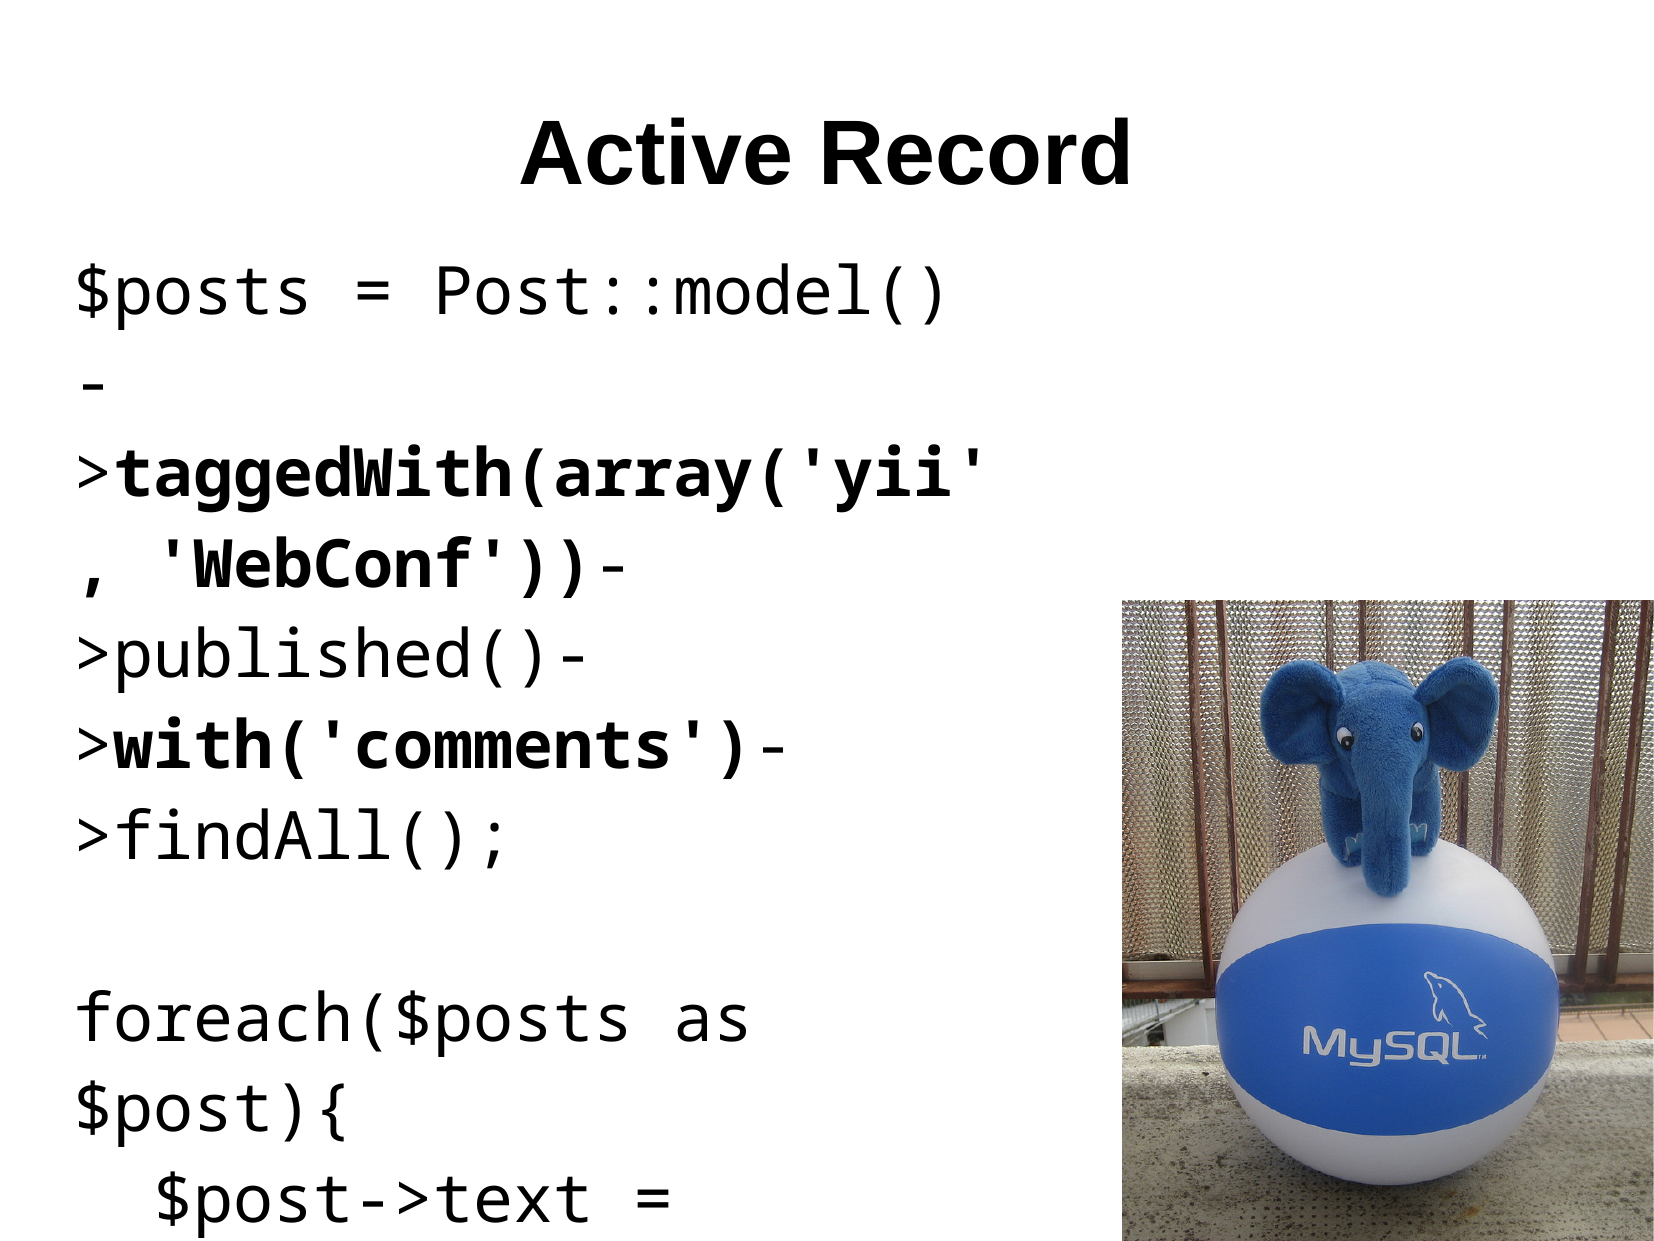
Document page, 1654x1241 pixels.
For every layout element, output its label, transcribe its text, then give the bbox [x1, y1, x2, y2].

text_box $posts = Post::model() ->taggedWith(array('yii', 'WebConf'))->published()->with('comments')->findAll(); foreach($posts as $post){ $post->text = 'текст'; $post->save(); echo $post->id; } [59, 236, 1034, 1112]
title Active Record [82, 56, 1571, 250]
picture [1122, 600, 1654, 1241]
